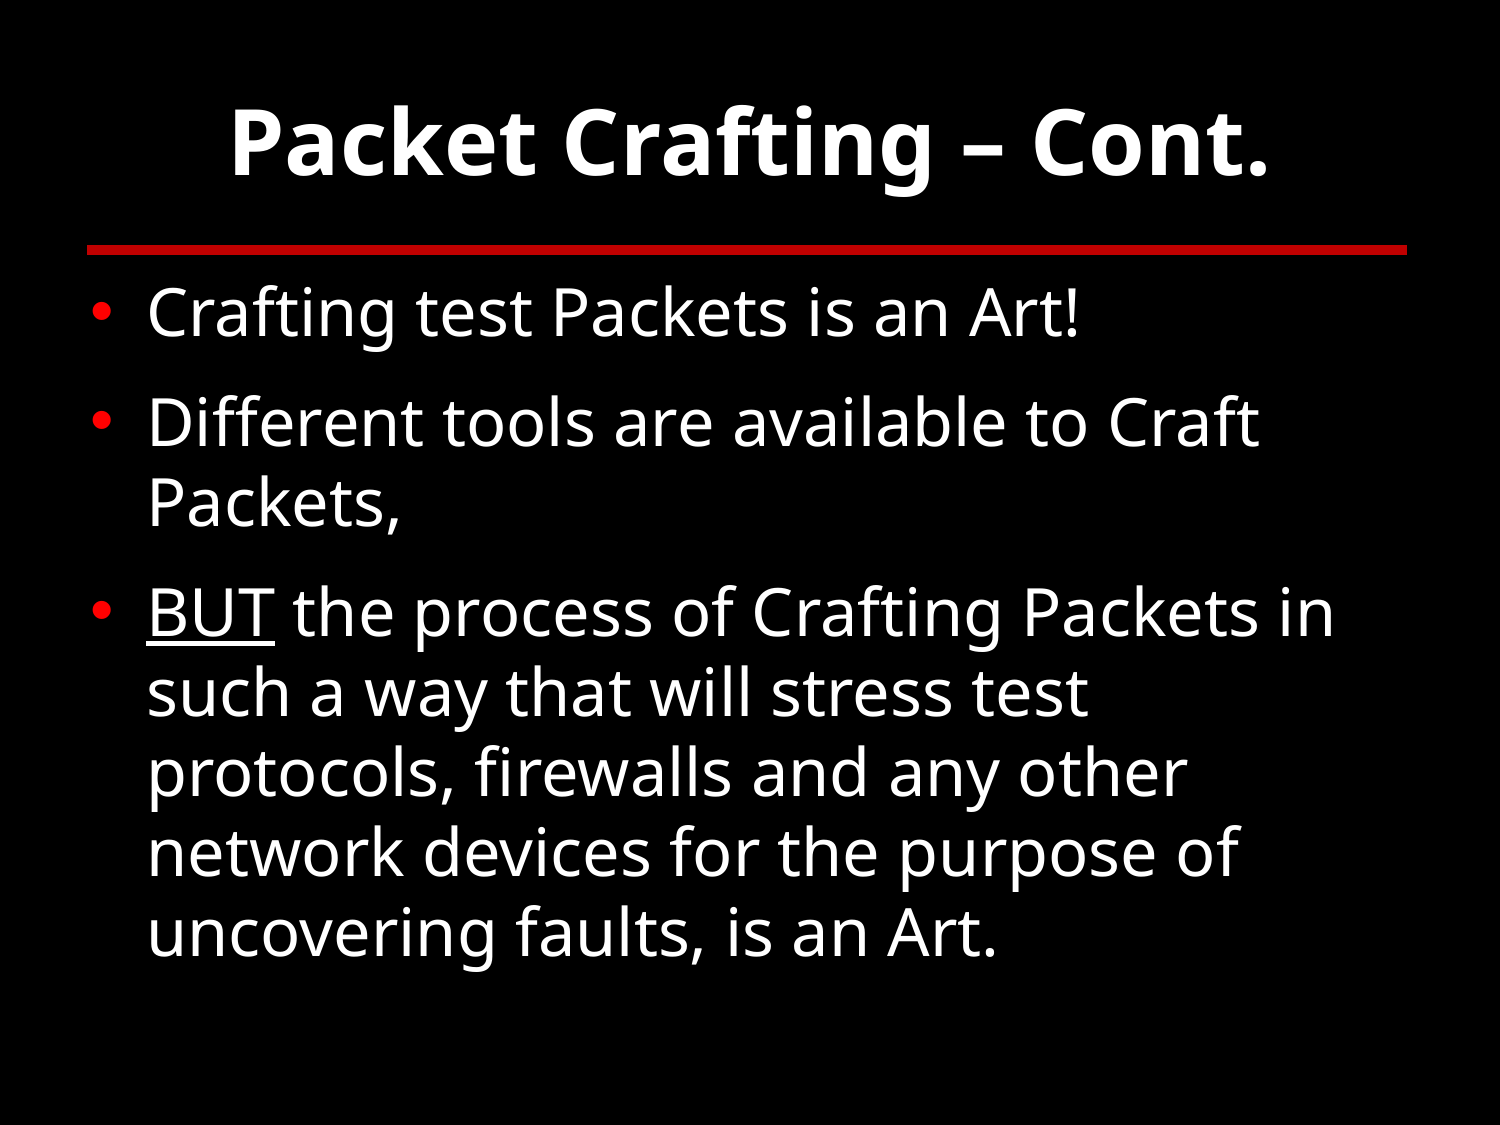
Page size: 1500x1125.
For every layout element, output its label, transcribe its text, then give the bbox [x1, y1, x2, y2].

list Crafting test Packets is an Art! Different tools are available to Craft Packets, BUT the process of Crafting Packets in such a way that will stress test protocols, firewalls and any other network devices for the purpose of uncovering faults, is an Art. [75, 262, 1425, 1005]
title Packet Crafting – Cont. [75, 45, 1425, 233]
